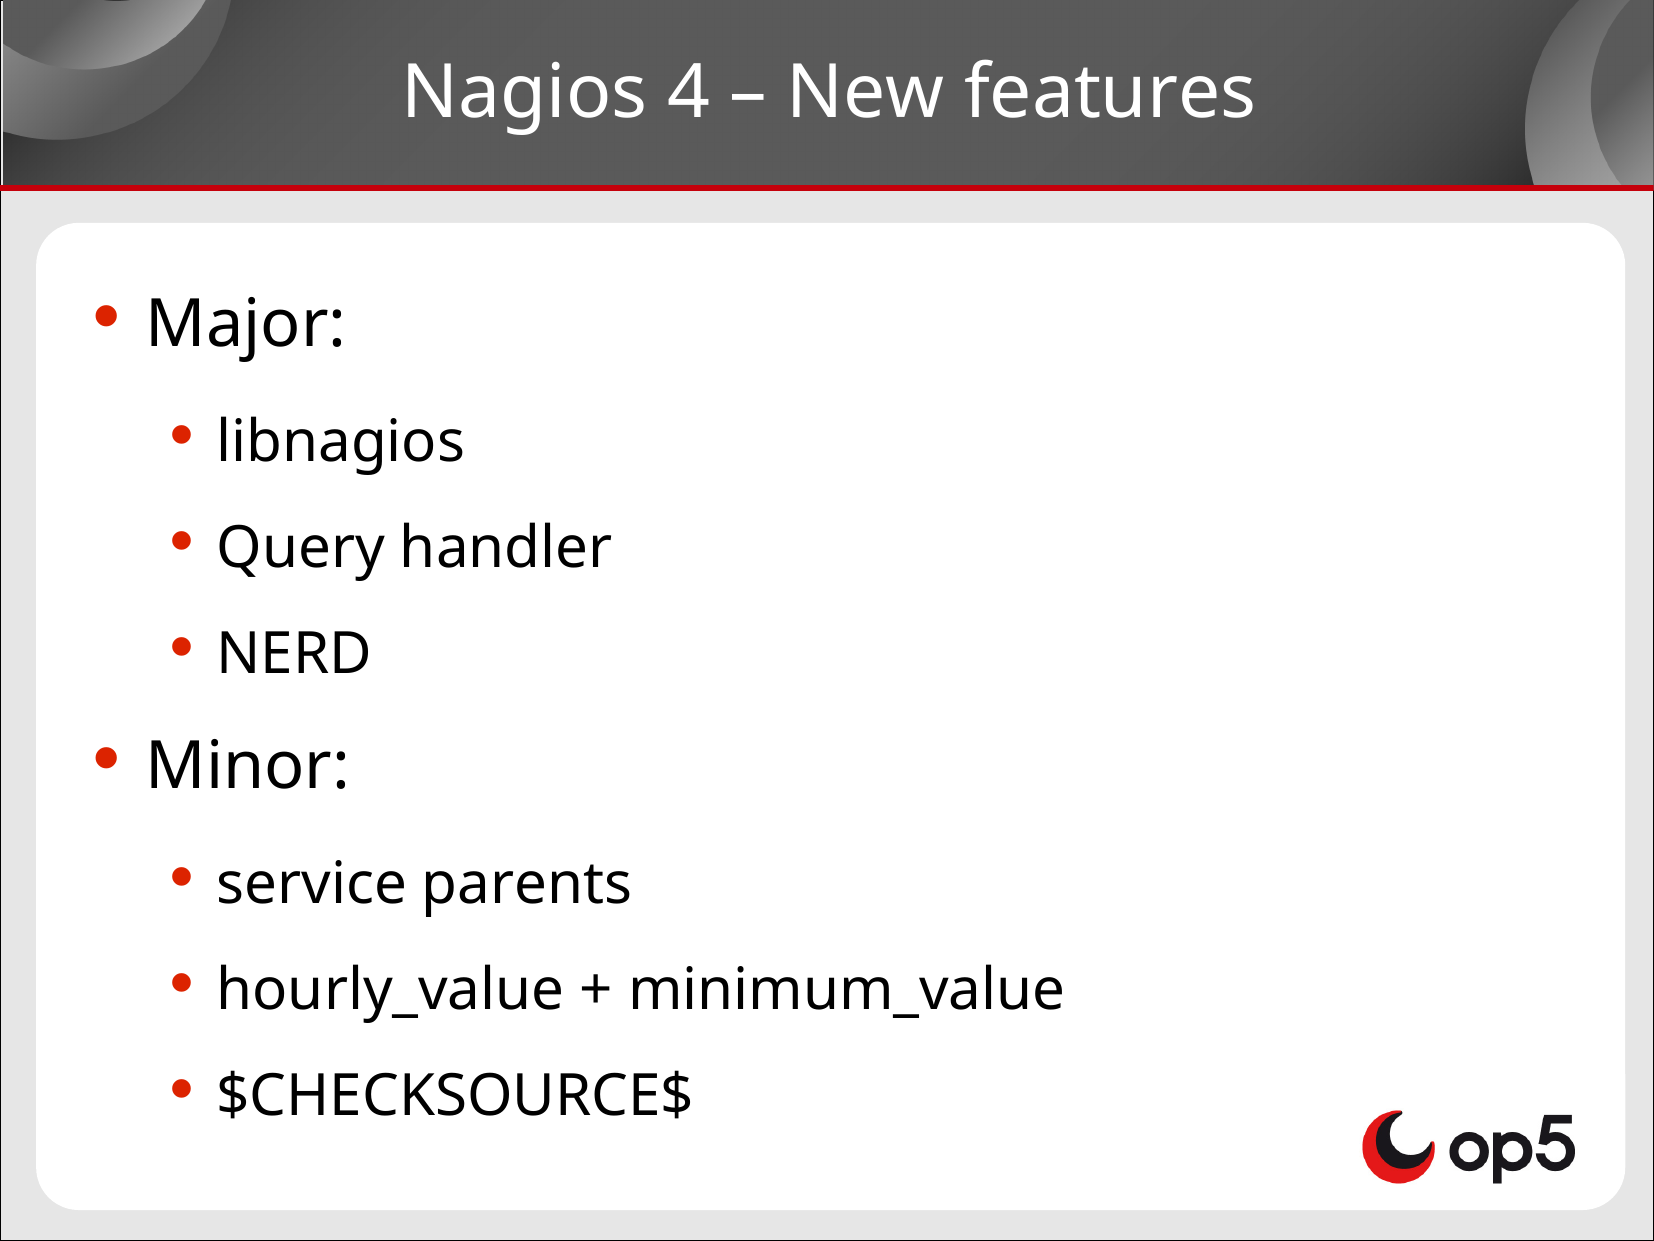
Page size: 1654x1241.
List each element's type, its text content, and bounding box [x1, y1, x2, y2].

title Nagios 4 – New features [88, 0, 1571, 175]
picture [3, 0, 1654, 185]
list Major: libnagios Query handler NERD Minor: service parents hourly_value + minimum_value $CHECKSOURCE$ [75, 271, 1557, 1163]
picture [1350, 1103, 1587, 1191]
